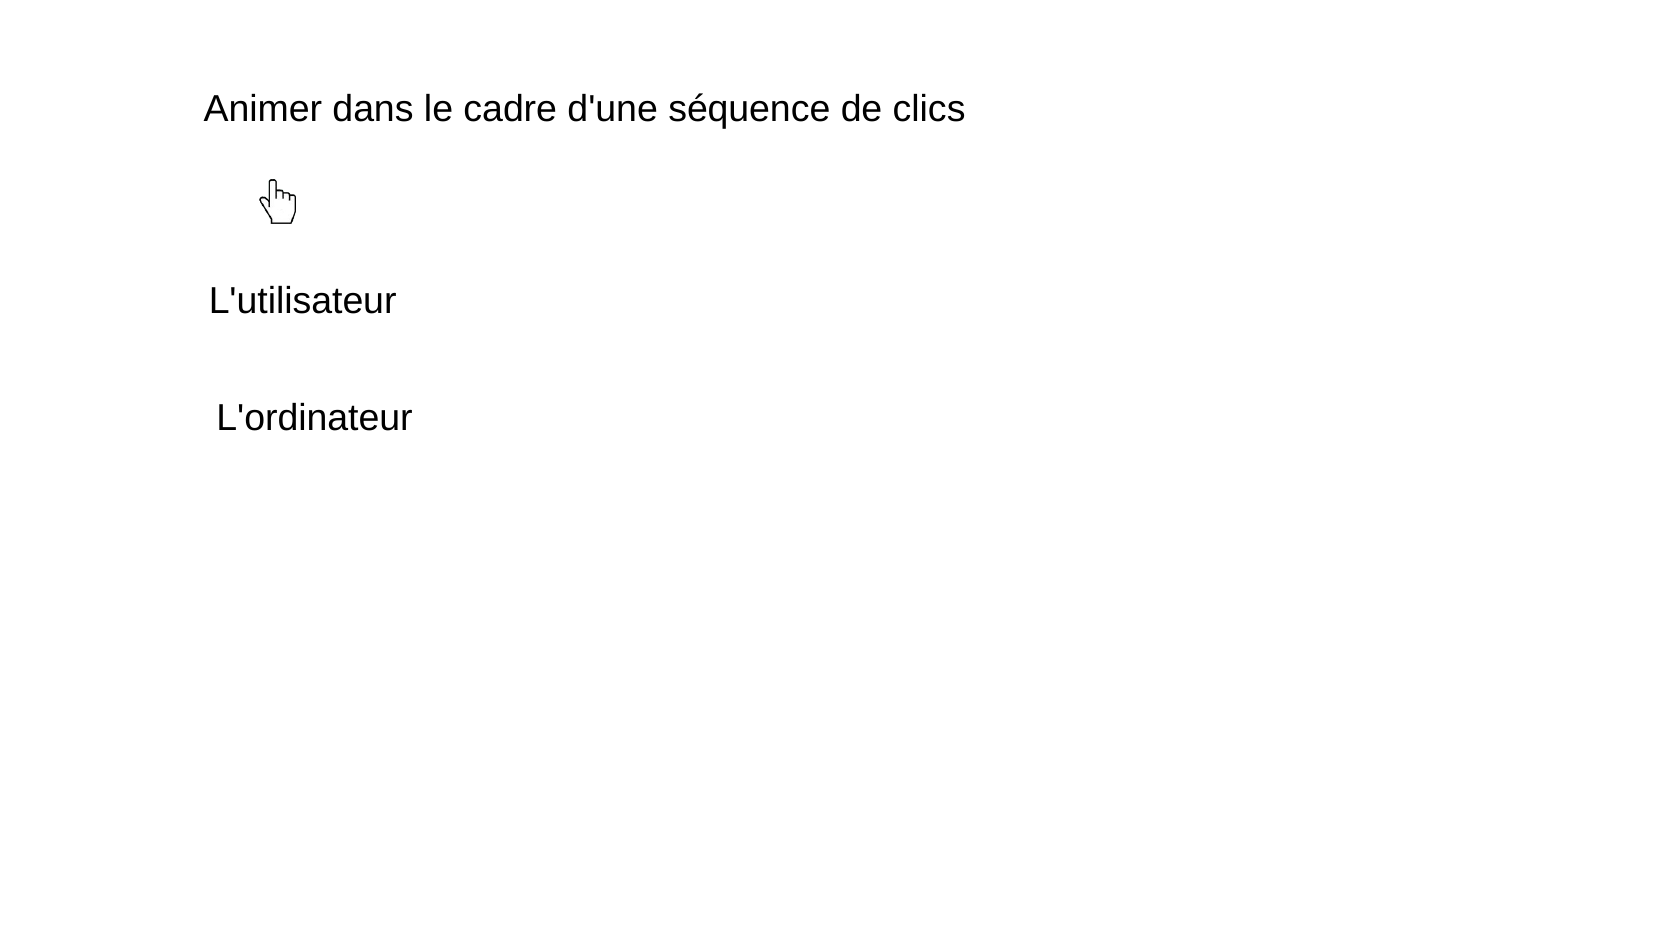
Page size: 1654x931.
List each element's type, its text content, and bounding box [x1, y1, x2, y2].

picture [259, 179, 296, 224]
text_box L'ordinateur [201, 388, 489, 451]
text_box Animer dans le cadre d'une séquence de clics [188, 79, 1008, 145]
text_box L'utilisateur [193, 271, 596, 329]
